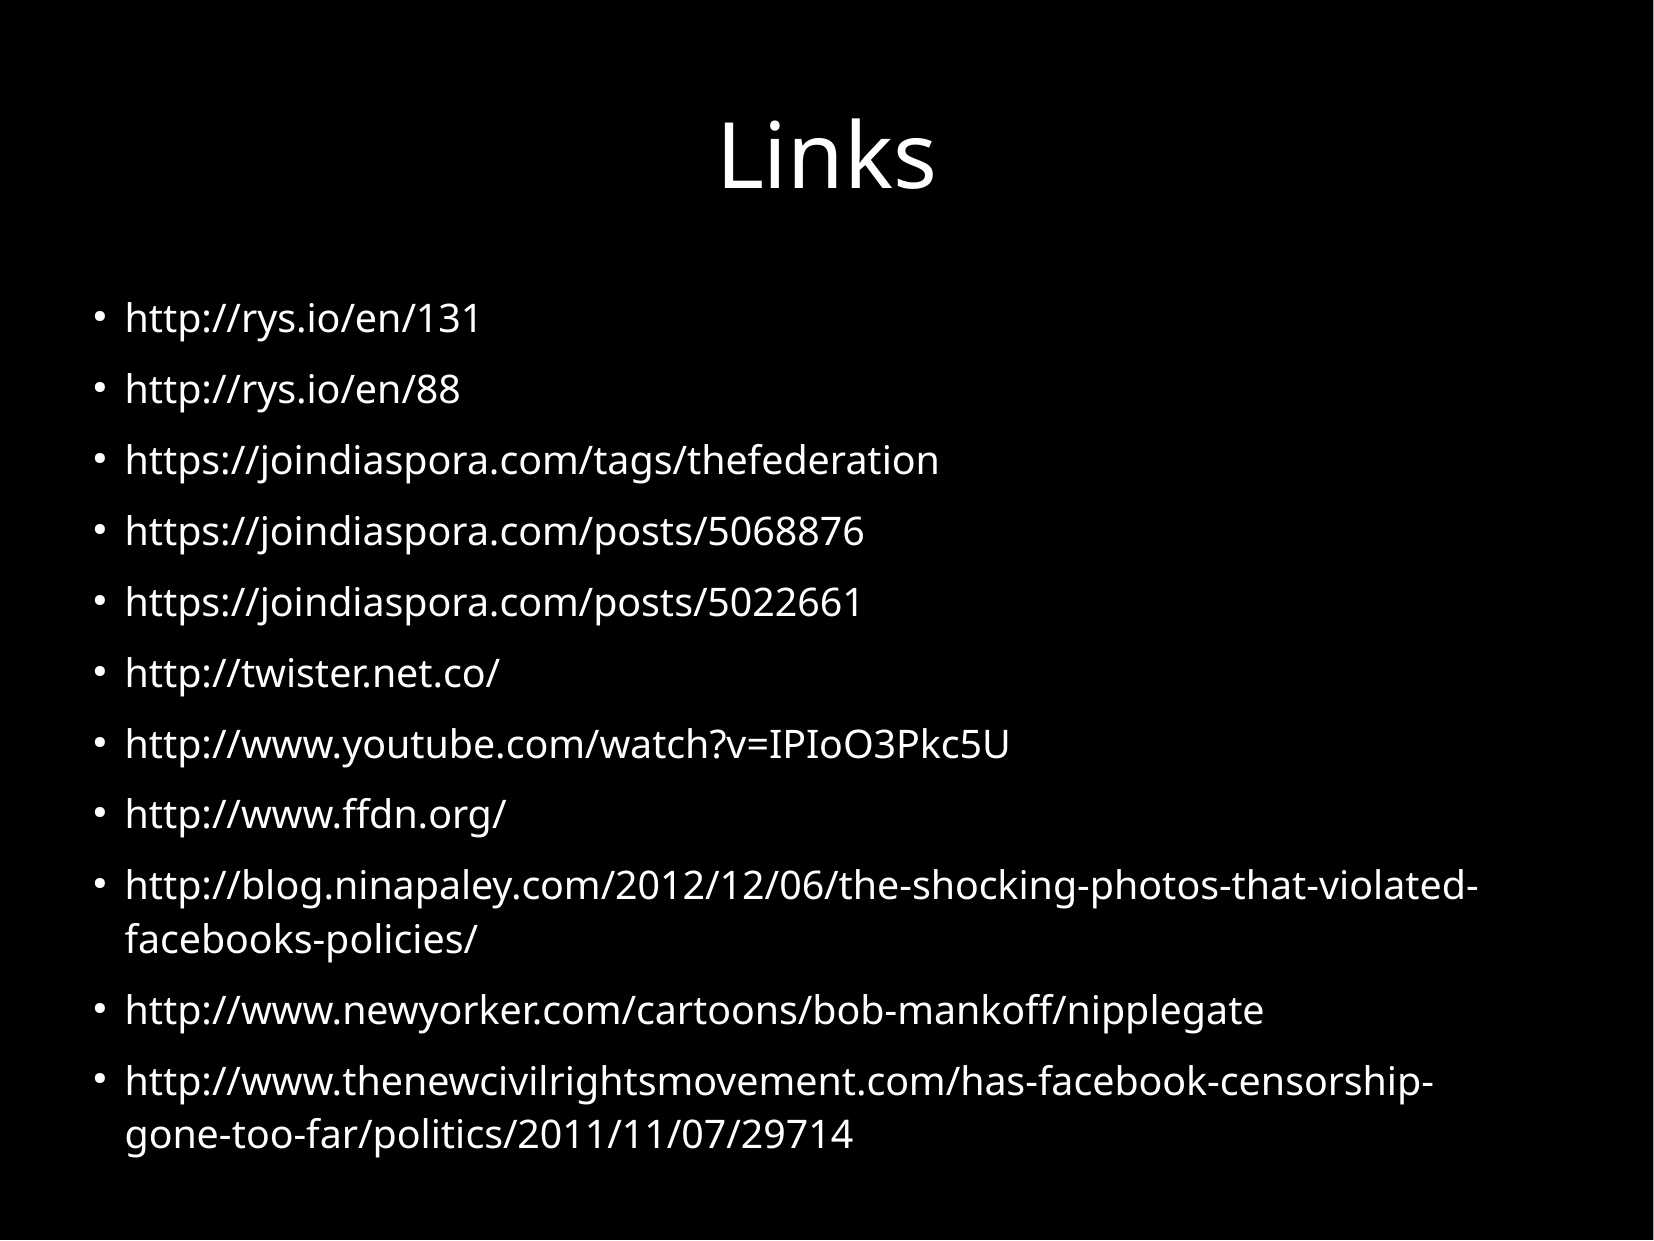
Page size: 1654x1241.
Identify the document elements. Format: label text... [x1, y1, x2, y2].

list http://rys.io/en/131 http://rys.io/en/88 https://joindiaspora.com/tags/thefederation https://joindiaspora.com/posts/5068876 https://joindiaspora.com/posts/5022661 http://twister.net.co/ http://www.youtube.com/watch?v=IPIoO3Pkc5U http://www.ffdn.org/ http://blog.ninapaley.com/2012/12/06/the-shocking-photos-that-violated-facebooks-policies/ http://www.newyorker.com/cartoons/bob-mankoff/nipplegate http://www.thenewcivilrightsmovement.com/has-facebook-censorship-gone-too-far/politics/2011/11/07/29714 [82, 290, 1538, 1161]
title Links [82, 49, 1571, 257]
